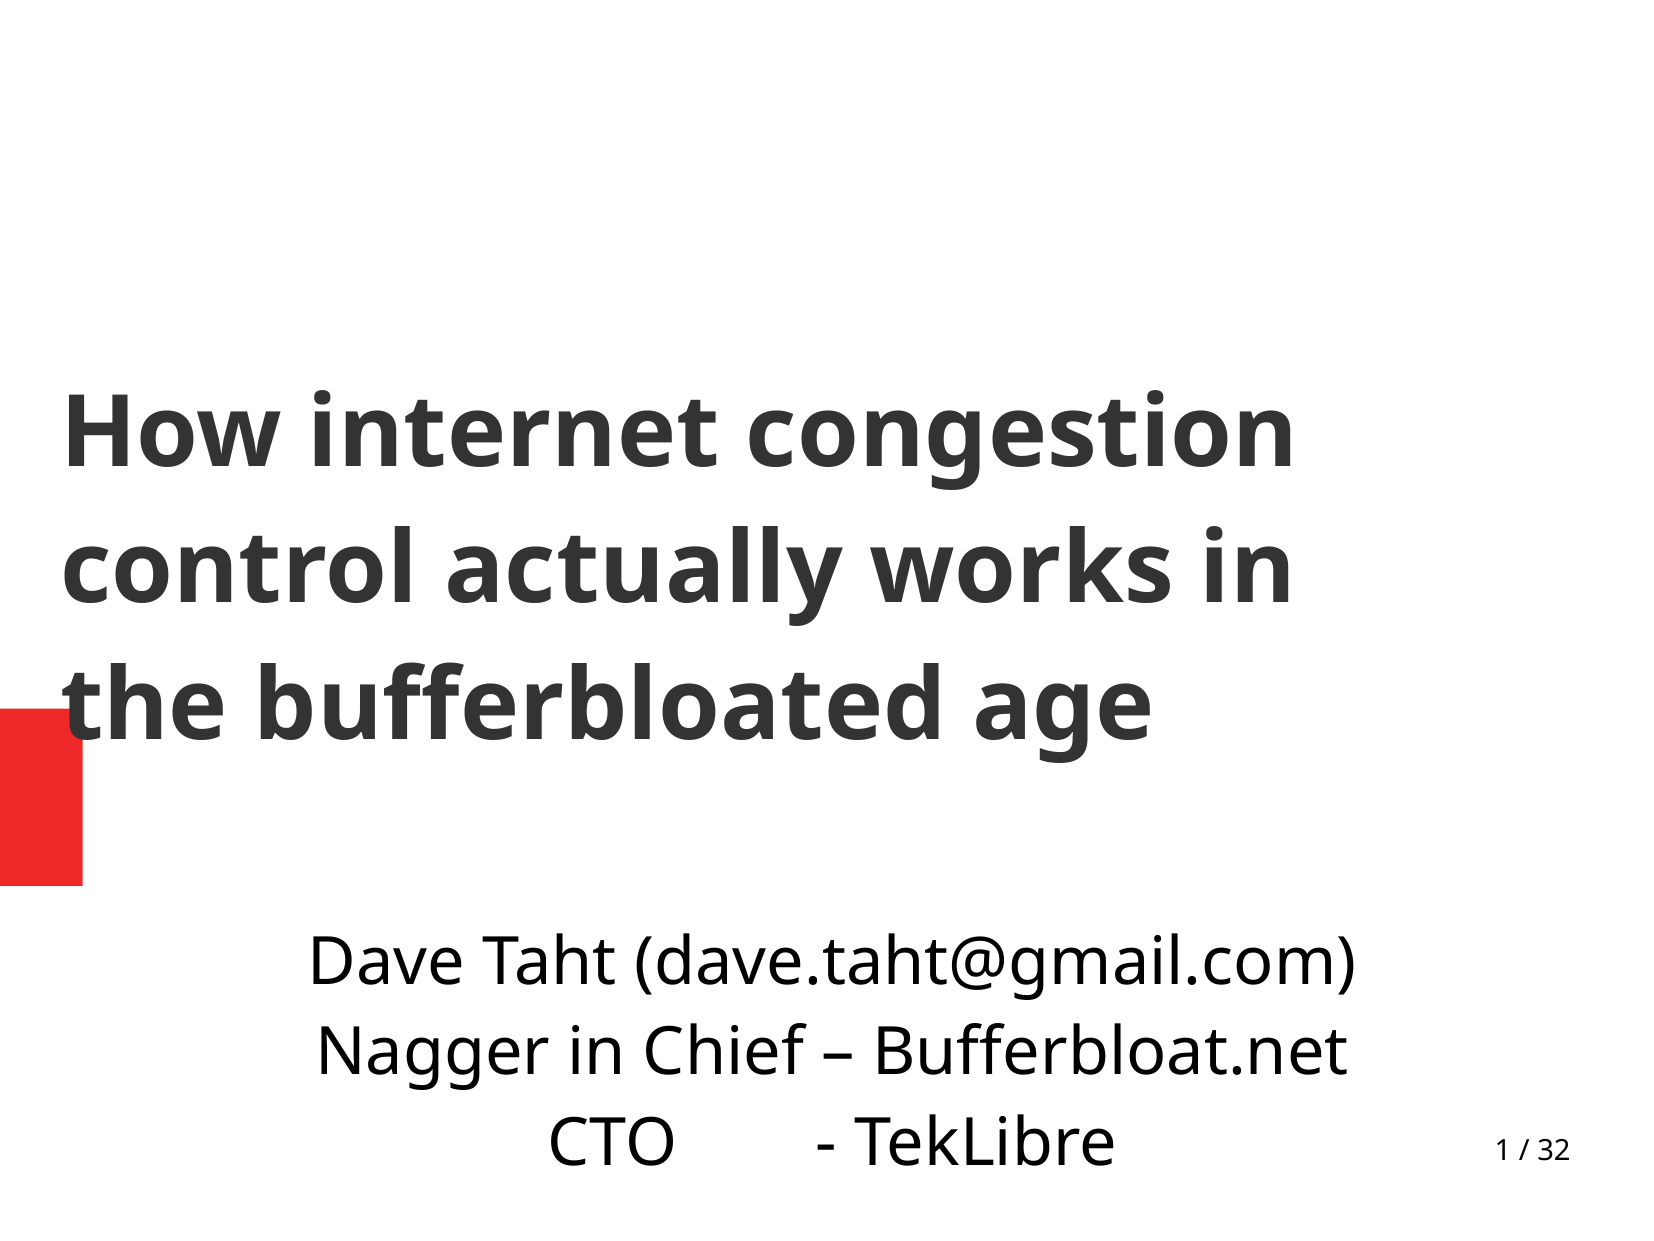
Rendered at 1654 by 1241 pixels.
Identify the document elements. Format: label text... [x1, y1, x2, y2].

title How internet congestion control actually works in the bufferbloated age [60, 360, 1466, 769]
subtitle Dave Taht (dave.taht@gmail.com) Nagger in Chief – Bufferbloat.net CTO - TekLibre [129, 912, 1536, 1186]
